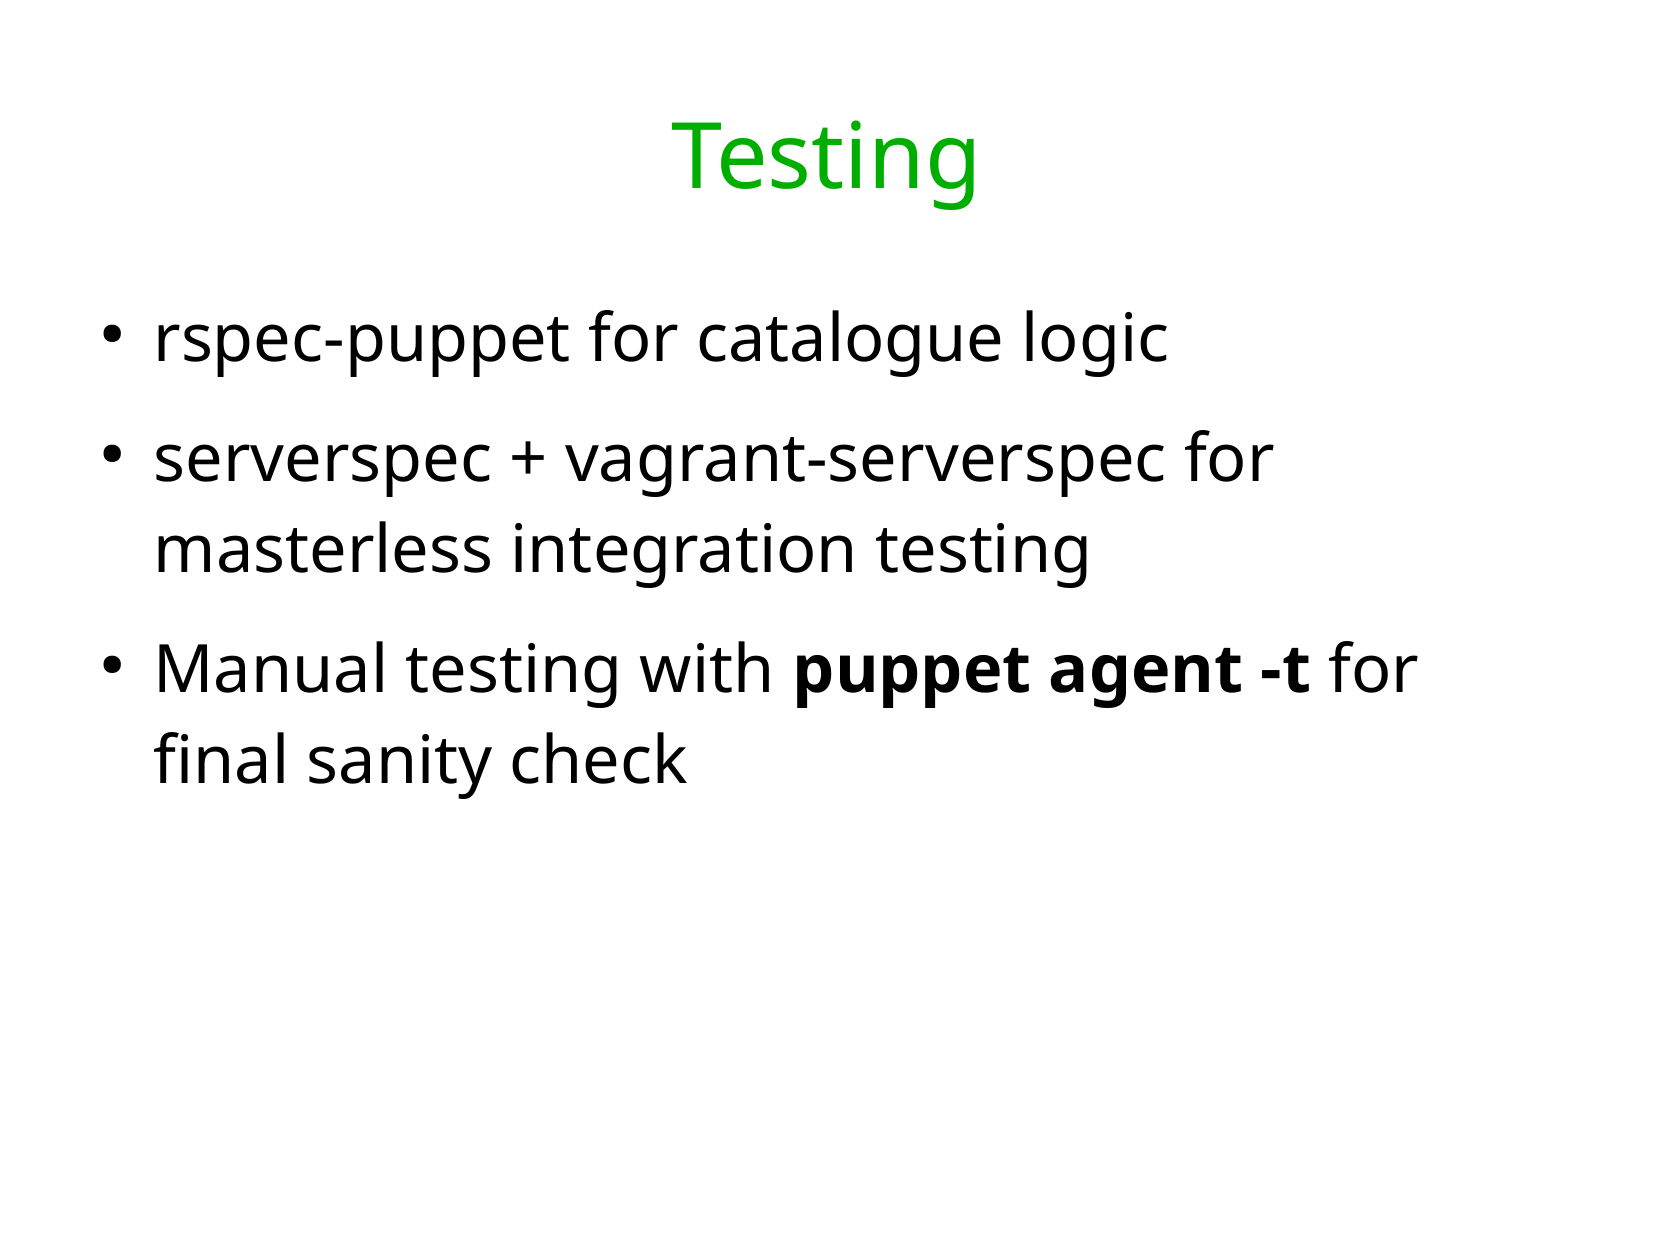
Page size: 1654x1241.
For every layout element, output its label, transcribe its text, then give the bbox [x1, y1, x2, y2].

list rspec-puppet for catalogue logic serverspec + vagrant-serverspec for masterless integration testing Manual testing with puppet agent -t for final sanity check [82, 290, 1571, 1010]
title Testing [82, 49, 1571, 257]
